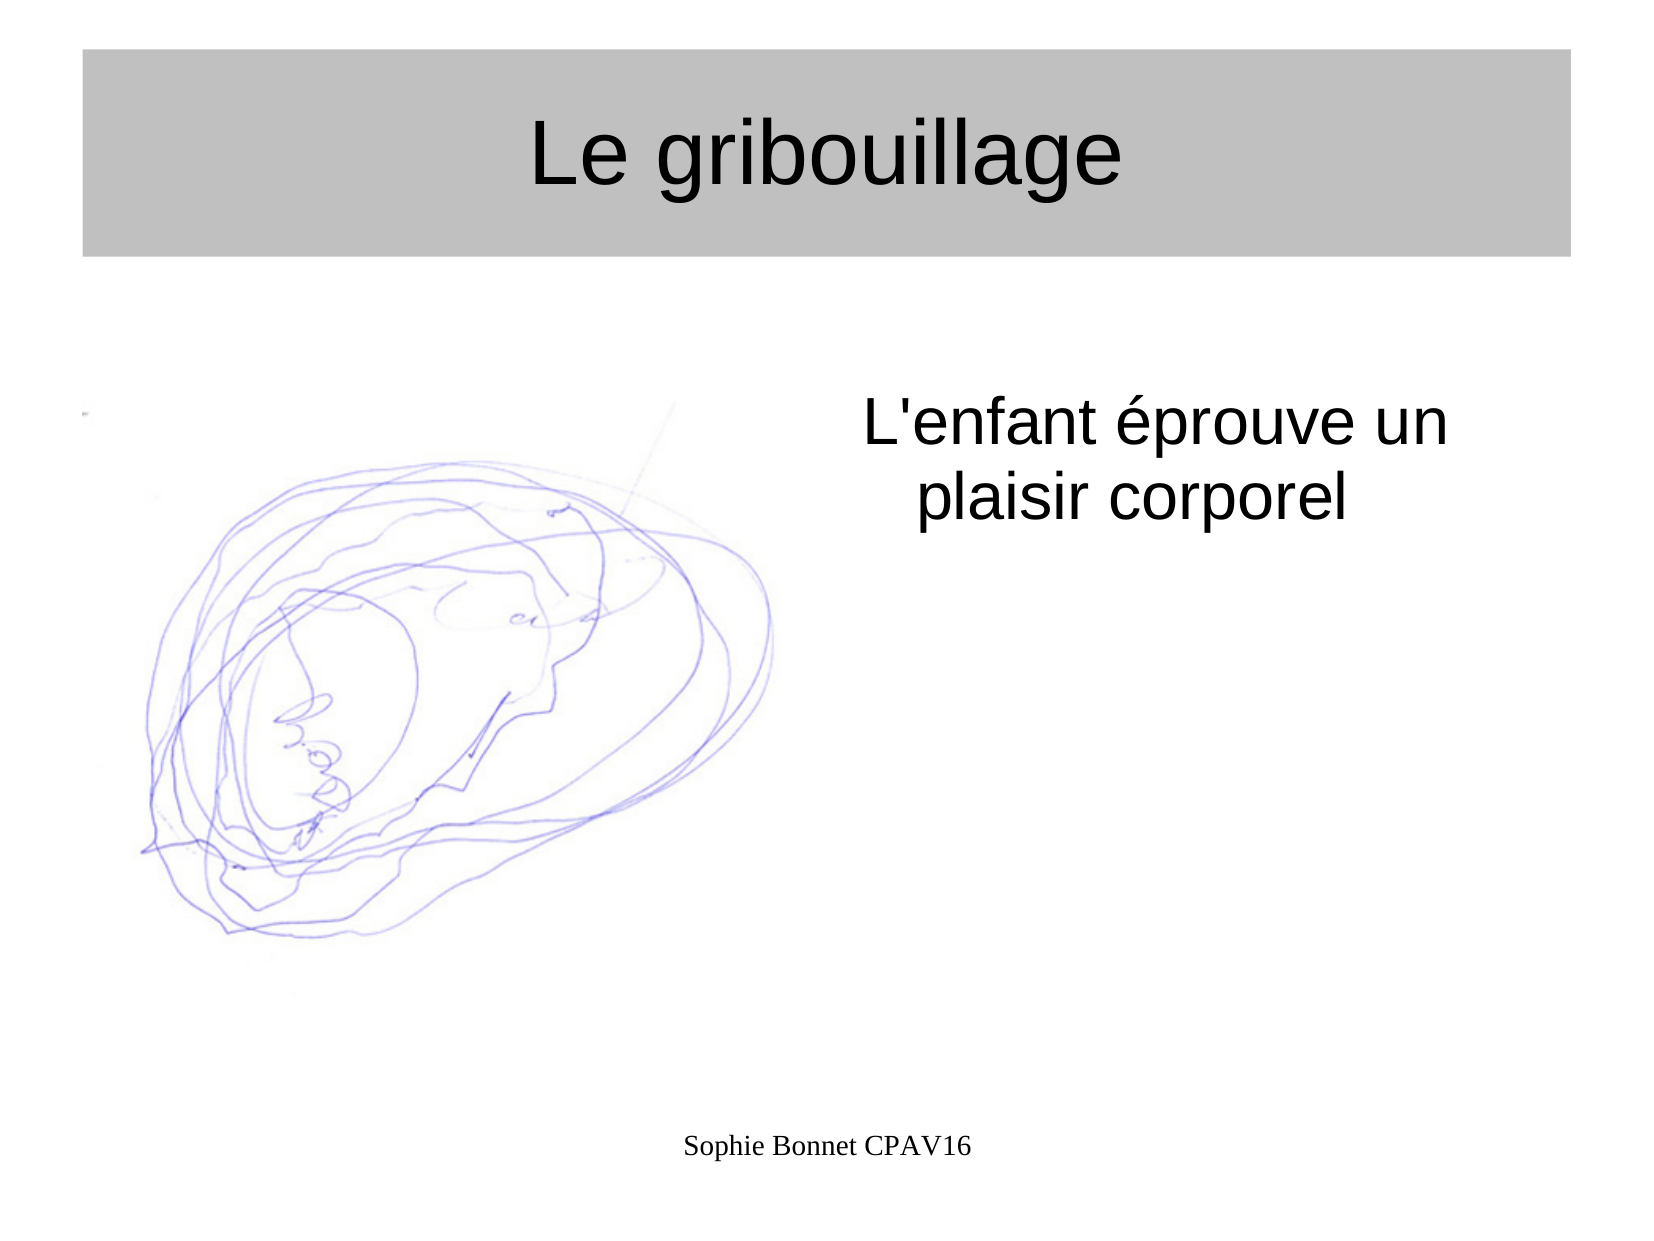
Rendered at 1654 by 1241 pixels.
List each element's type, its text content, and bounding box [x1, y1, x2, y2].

list L'enfant éprouve un plaisir corporel [845, 383, 1572, 827]
title Le gribouillage [82, 49, 1571, 257]
picture [82, 401, 809, 997]
